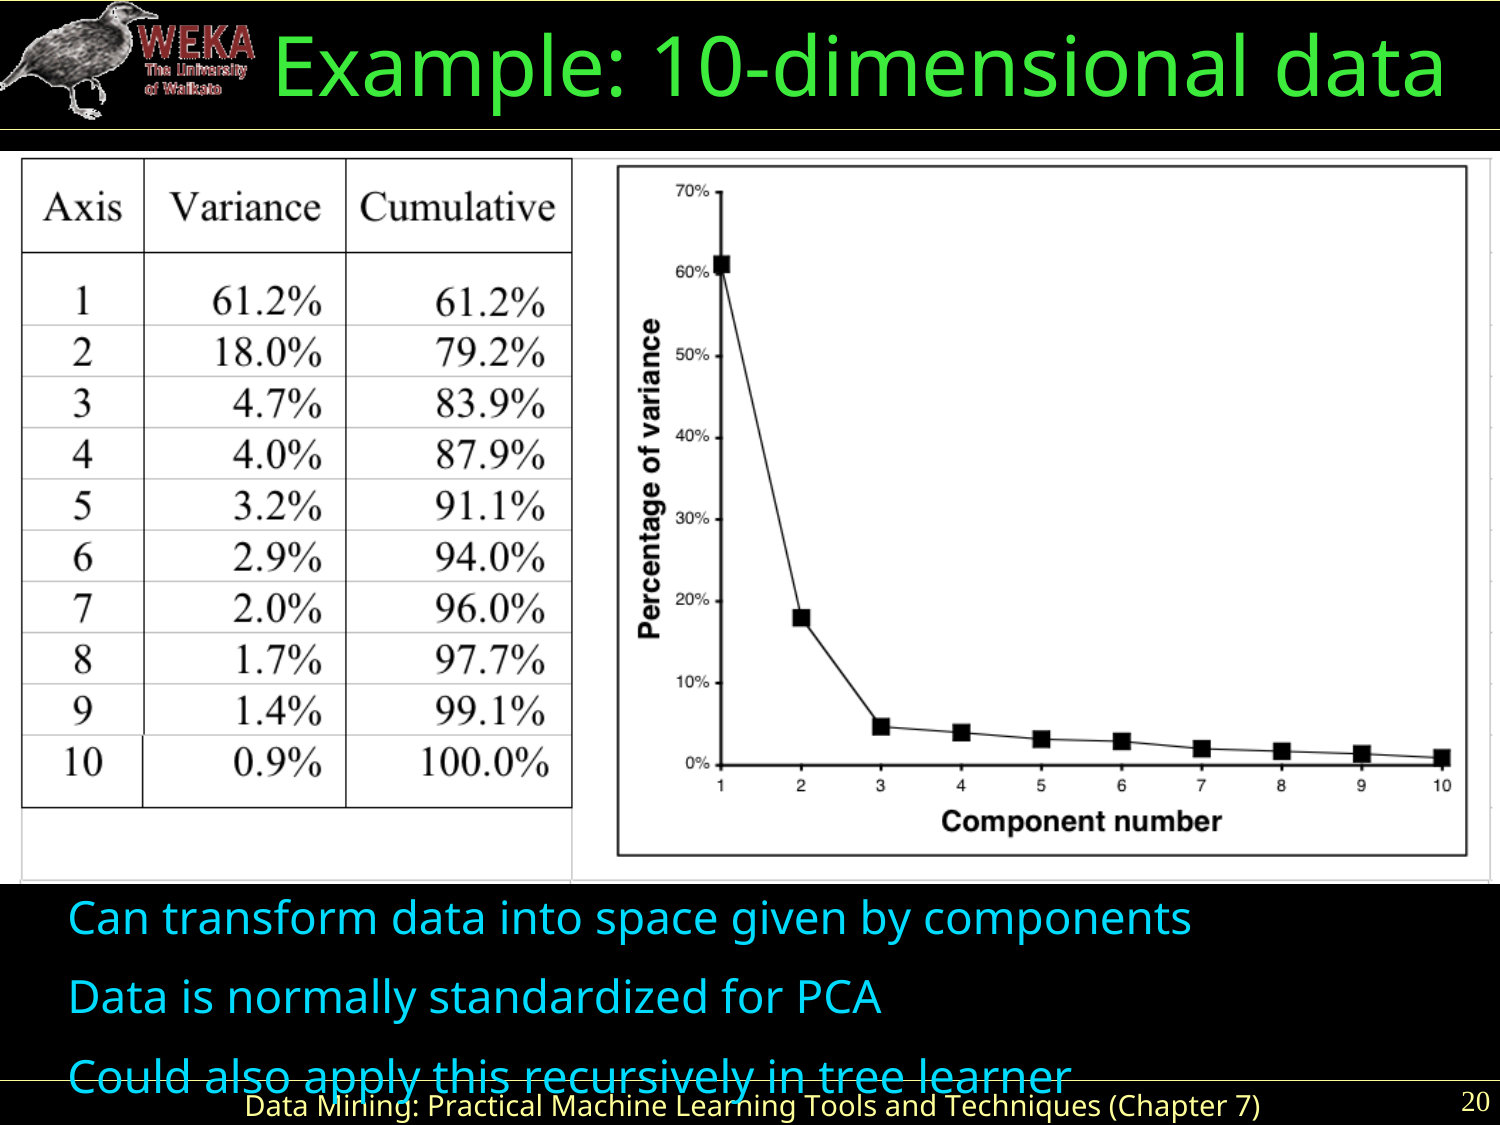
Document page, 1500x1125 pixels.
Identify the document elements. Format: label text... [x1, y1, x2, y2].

list Can transform data into space given by components Data is normally standardized for PCA Could also apply this recursively in tree learner [67, 885, 1418, 1123]
picture [0, 151, 1500, 884]
title Example: 10-dimensional data [295, 0, 1486, 151]
picture [0, 1, 266, 129]
